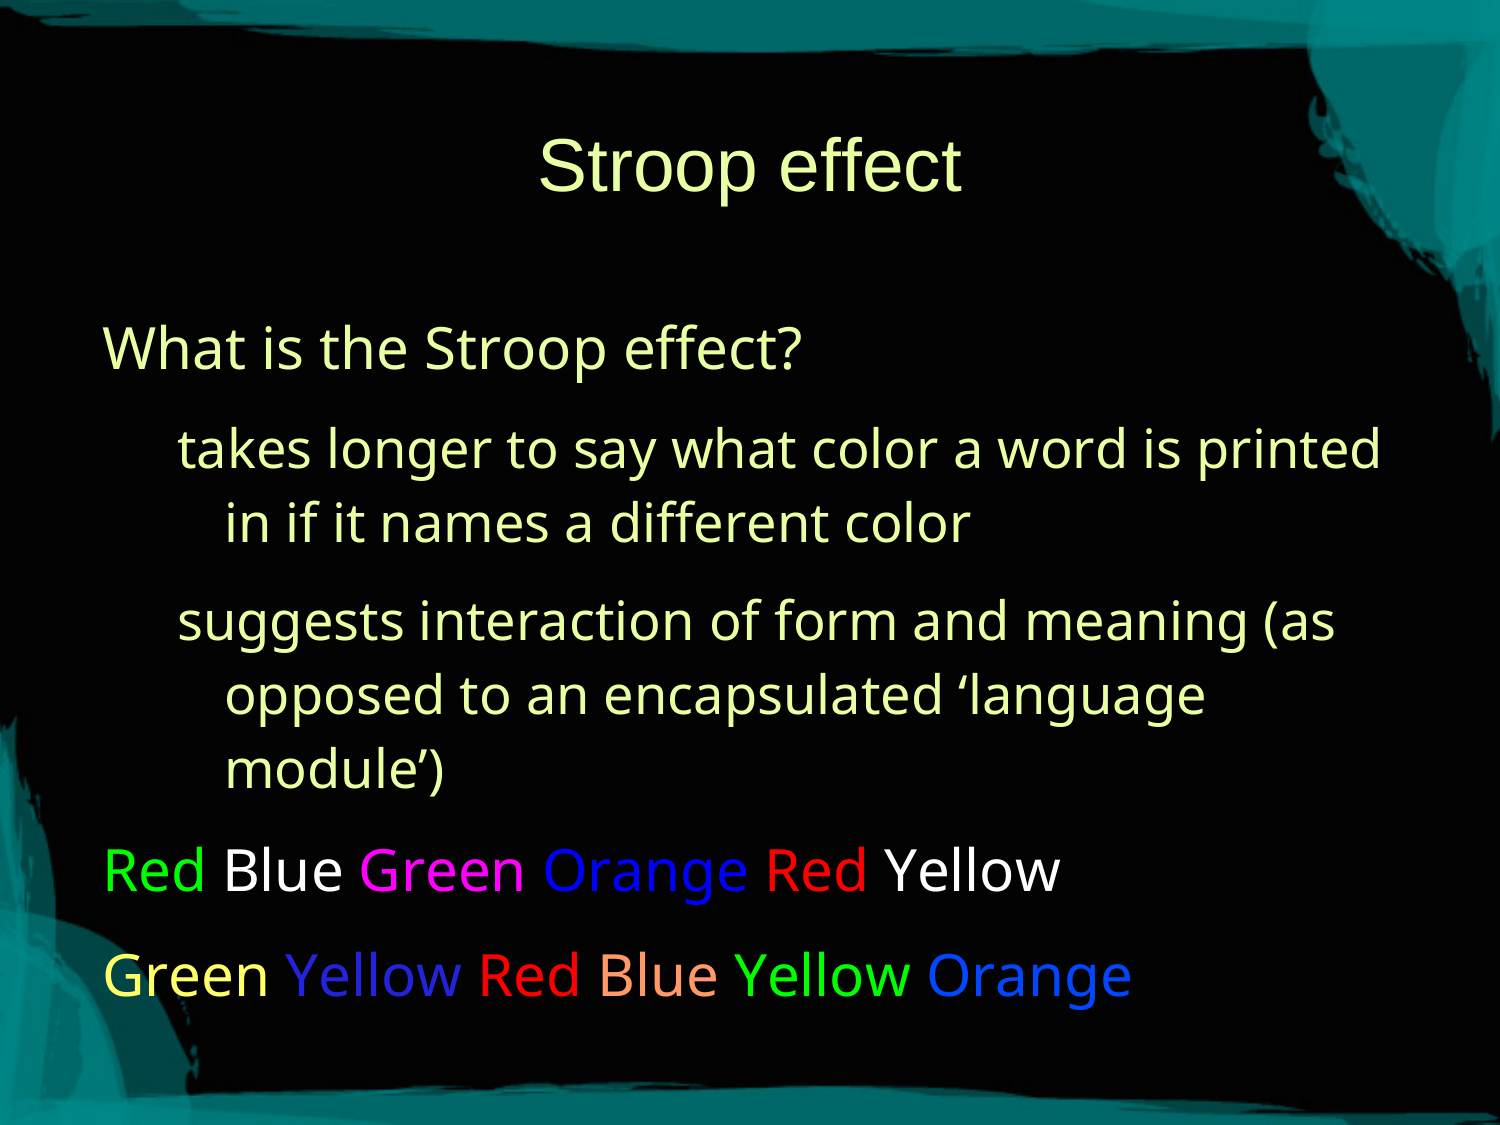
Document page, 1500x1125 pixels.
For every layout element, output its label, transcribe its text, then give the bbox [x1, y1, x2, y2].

picture [0, 0, 1500, 1125]
list What is the Stroop effect? takes longer to say what color a word is printed in if it names a different color suggests interaction of form and meaning (as opposed to an encapsulated ‘language module’) Red Blue Green Orange Red Yellow Green Yellow Red Blue Yellow Orange [87, 299, 1413, 1026]
title Stroop effect [87, 69, 1413, 263]
